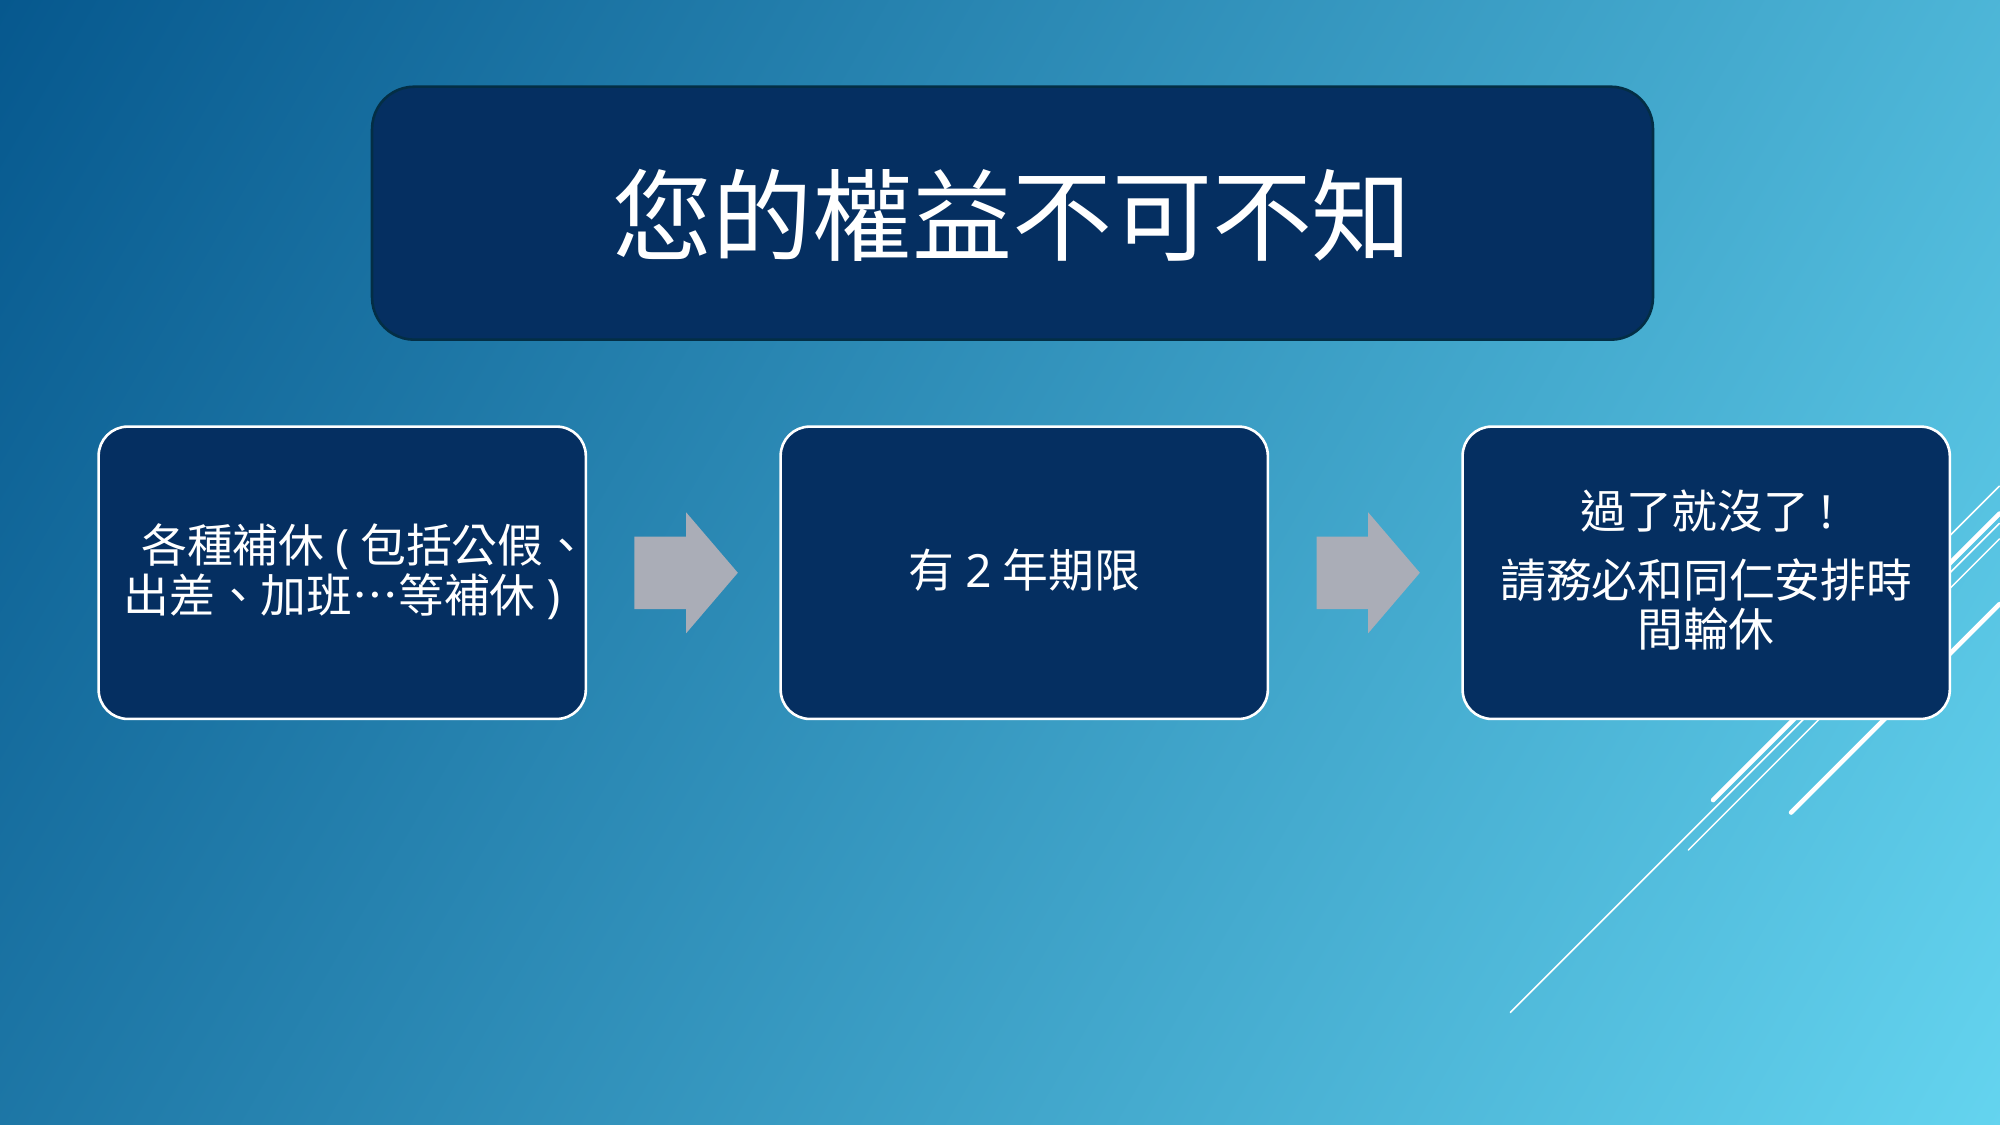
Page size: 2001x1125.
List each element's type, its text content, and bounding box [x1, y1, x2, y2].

text_box 過了就沒了! 請務必和同仁安排時間輪休 [1462, 426, 1950, 719]
text_box 有2年期限 [780, 426, 1268, 719]
text_box [1316, 512, 1420, 634]
text_box 您的權益不可不知 [372, 86, 1654, 340]
text_box 各種補休(包括公假、出差、加班…等補休) [98, 426, 586, 719]
text_box [634, 512, 738, 634]
